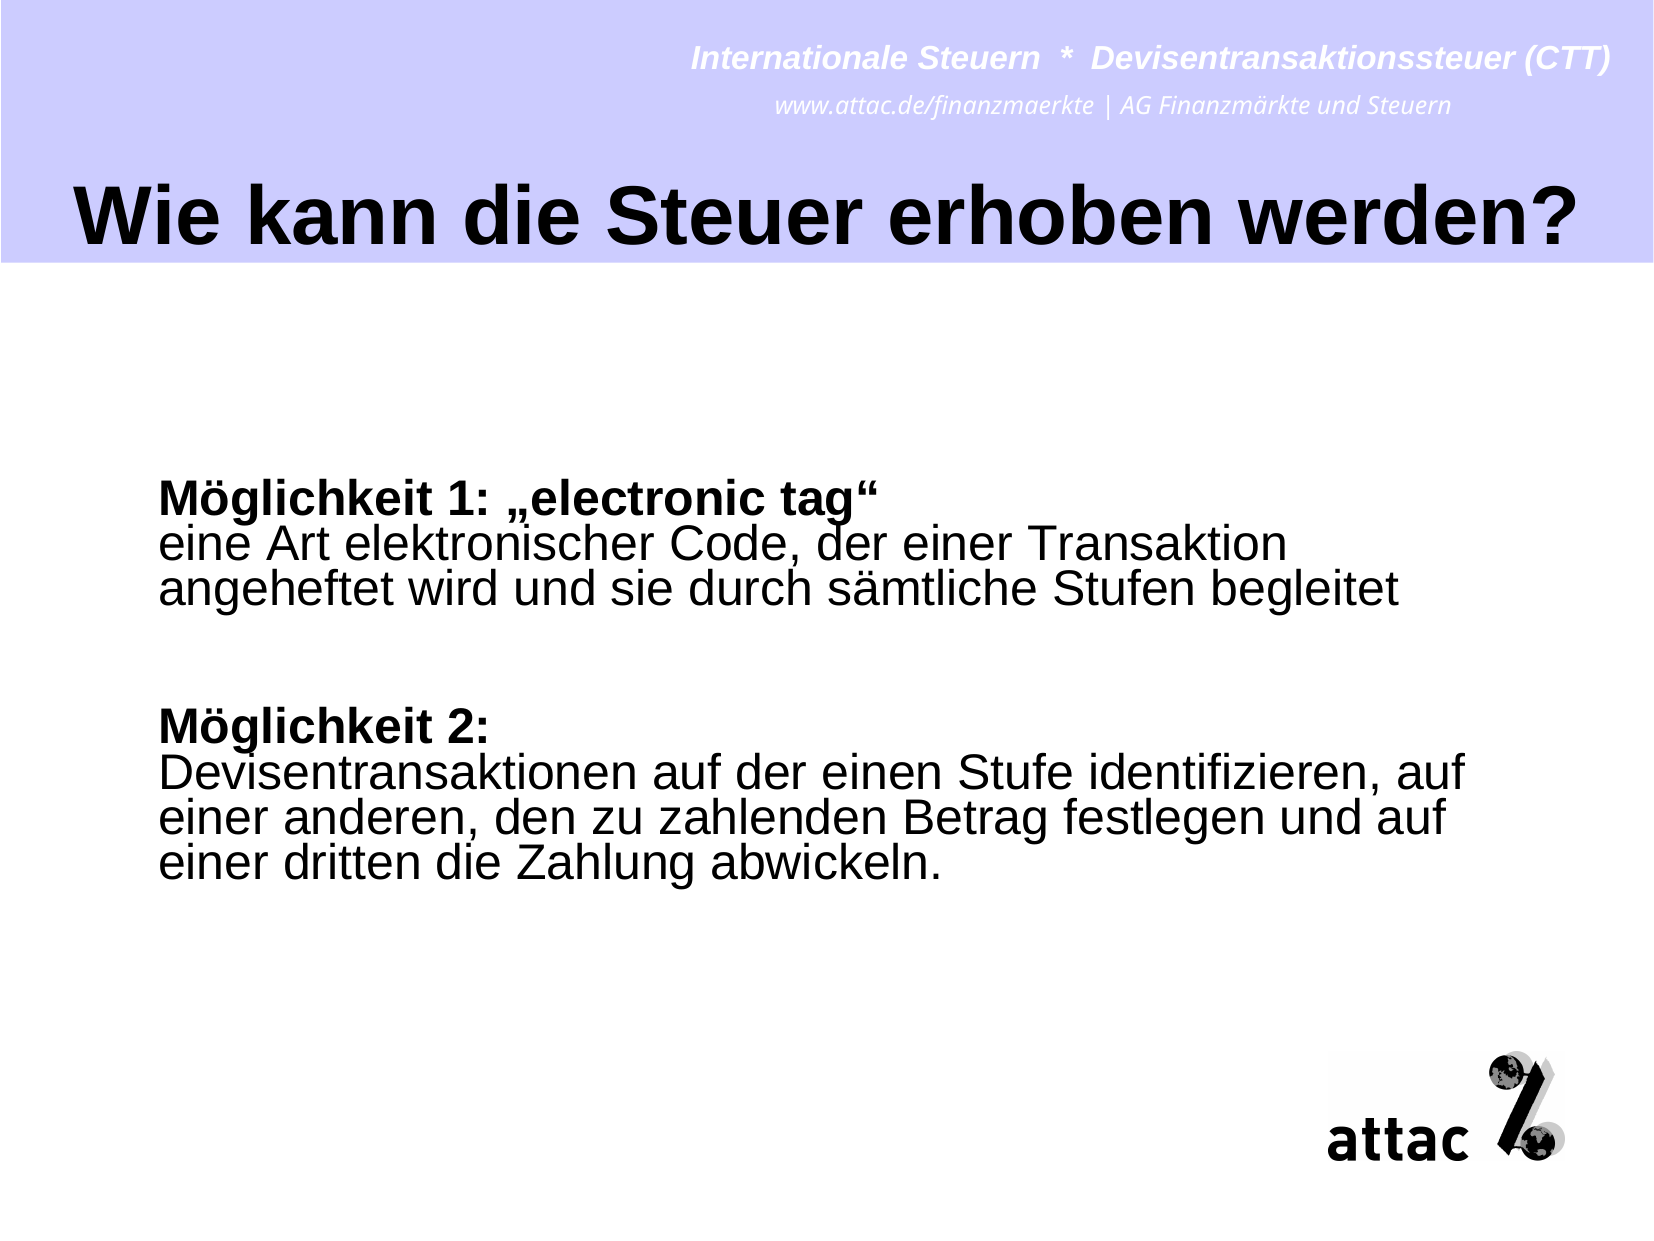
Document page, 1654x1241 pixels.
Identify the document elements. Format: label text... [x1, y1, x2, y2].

text_box www.attac.de/finanzmaerkte | AG Finanzmärkte und Steuern [759, 76, 1534, 131]
text_box Wie kann die Steuer erhoben werden? [59, 177, 1625, 268]
text_box Möglichkeit 1: „electronic tag“ eine Art elektronischer Code, der einer Transaktion angeheftet wird und sie durch sämtliche Stufen begleitet Möglichkeit 2: Devisentransaktionen auf der einen Stufe identifizieren, auf einer anderen, den zu zahlenden Betrag festlegen und auf einer dritten die Zahlung abwickeln. [143, 471, 1532, 1051]
text_box [1, 0, 1654, 263]
text_box Internationale Steuern * Devisentransaktionssteuer (CTT) [407, 41, 1654, 77]
picture [1328, 1051, 1565, 1161]
